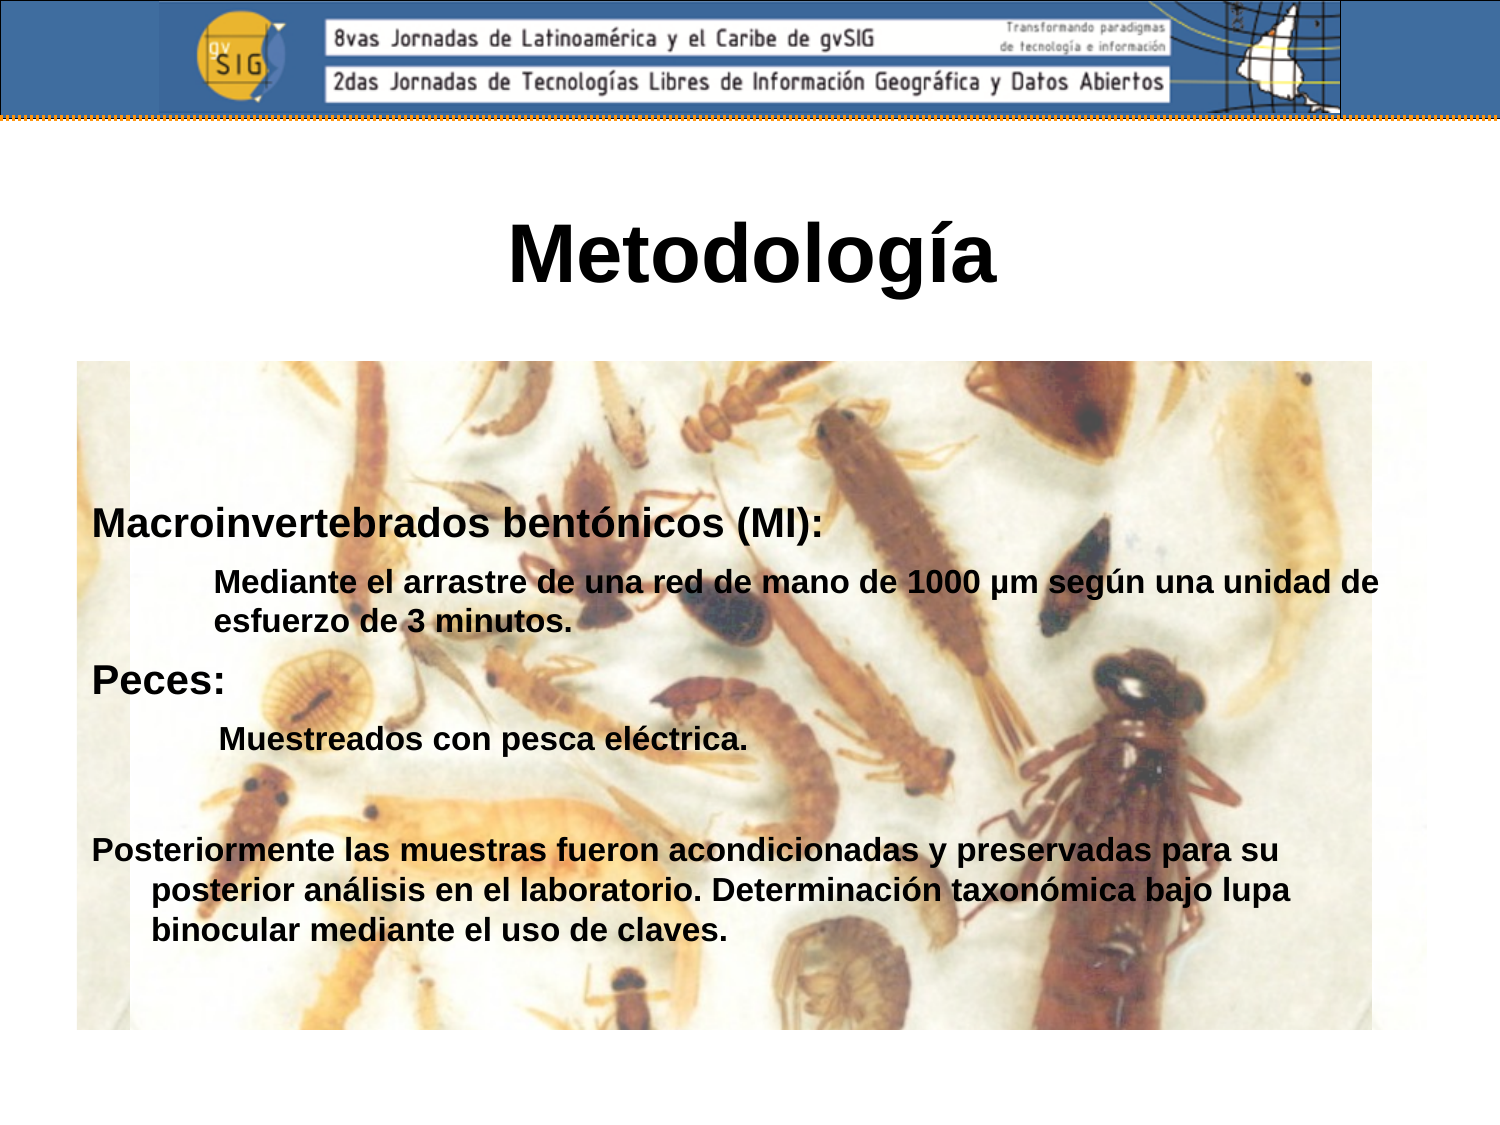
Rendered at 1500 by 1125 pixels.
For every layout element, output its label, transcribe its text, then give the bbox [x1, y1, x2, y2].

picture [159, 1, 1340, 113]
title Metodología [76, 166, 1427, 333]
list Macroinvertebrados bentónicos (MI): Mediante el arrastre de una red de mano de 1000 µm según una unidad de esfuerzo de 3 minutos. Peces: Muestreados con pesca eléctrica. Posteriormente las muestras fueron acondicionadas y preservadas para su posterior análisis en el laboratorio. Determinación taxonómica bajo lupa binocular mediante el uso de claves. [76, 361, 1427, 1030]
